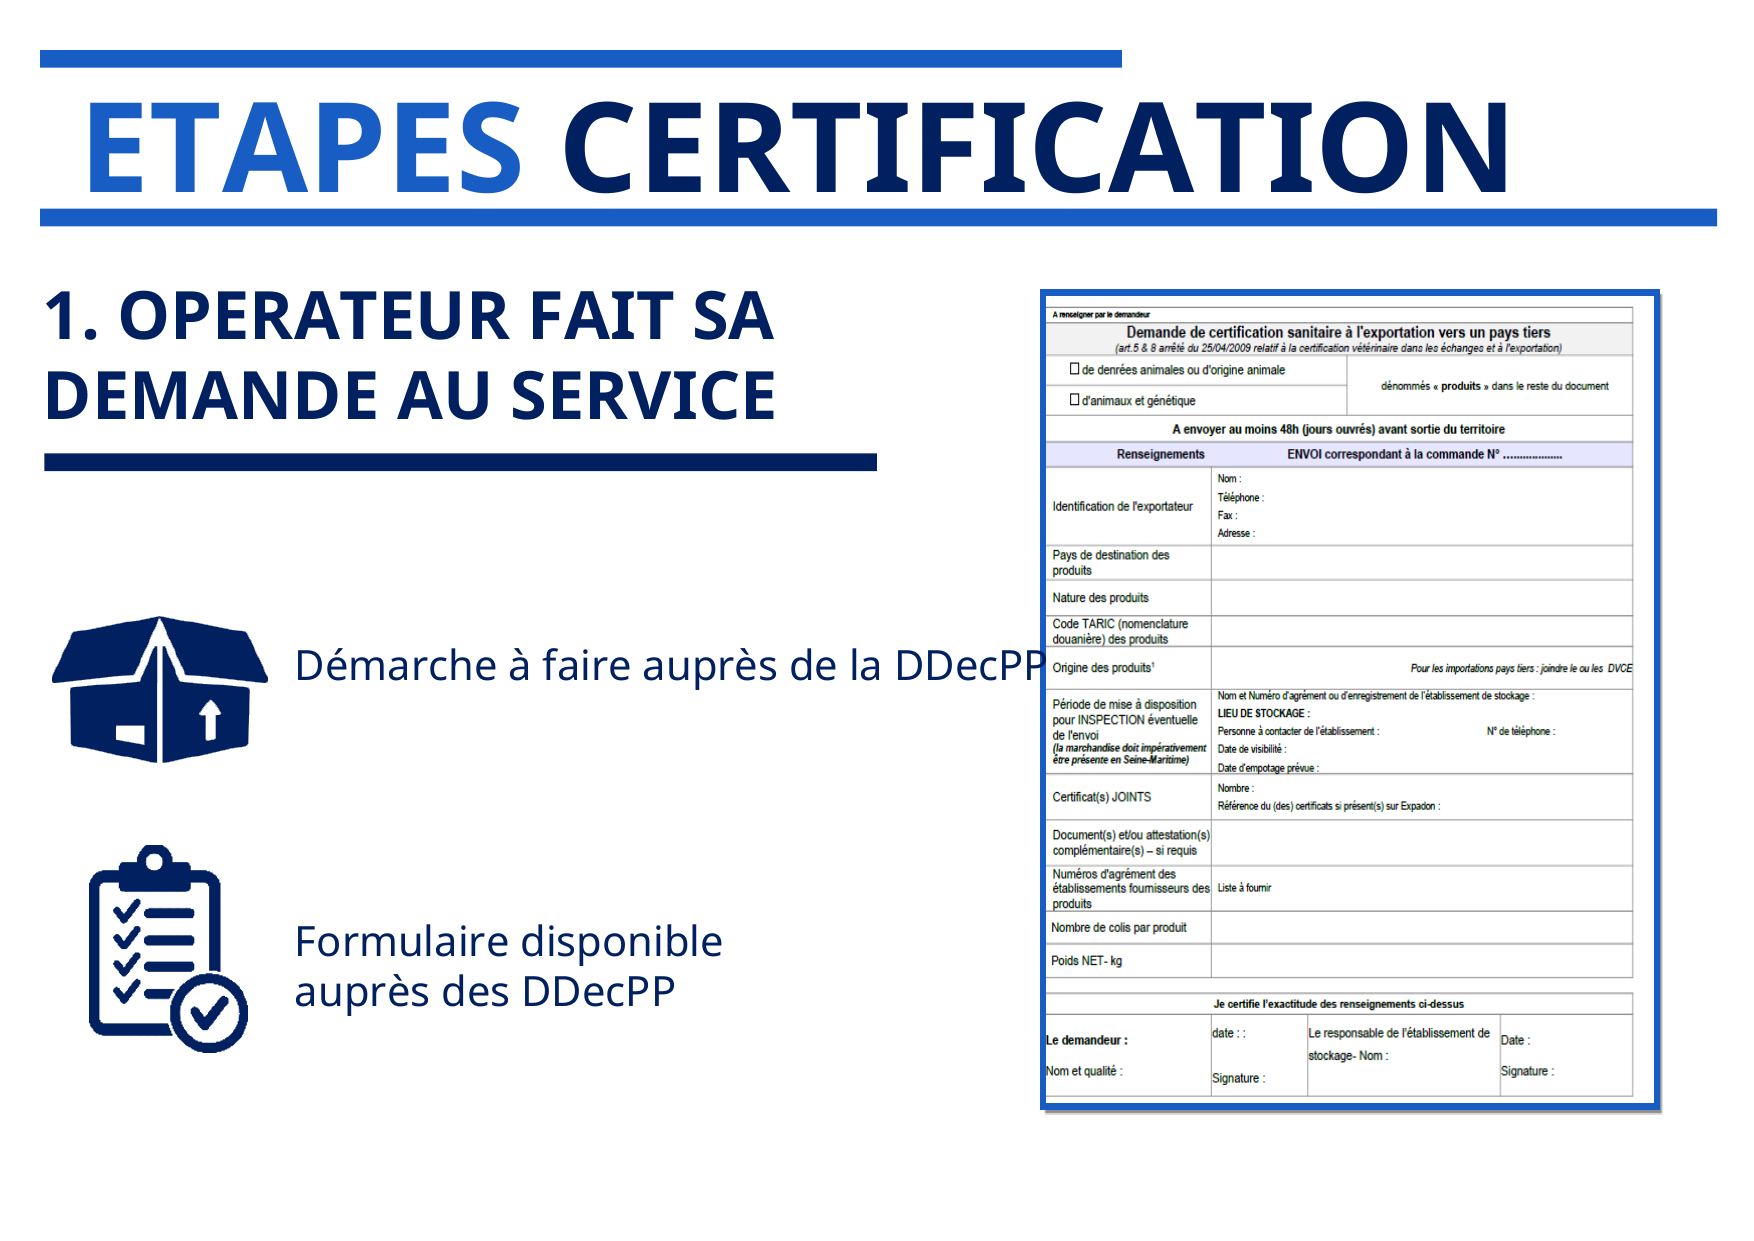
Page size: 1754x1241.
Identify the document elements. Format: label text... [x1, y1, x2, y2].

text_box Formulaire disponible auprès des DDecPP [280, 906, 857, 1023]
picture [44, 835, 293, 1062]
picture [44, 585, 272, 793]
text_box Démarche à faire auprès de la DDecPP [280, 630, 1157, 697]
text_box 1. OPERATEUR FAIT SA DEMANDE AU SERVICE [28, 265, 901, 441]
picture [1046, 295, 1655, 1104]
text_box [44, 453, 877, 472]
text_box ETAPES CERTIFICATION [65, 75, 1754, 229]
